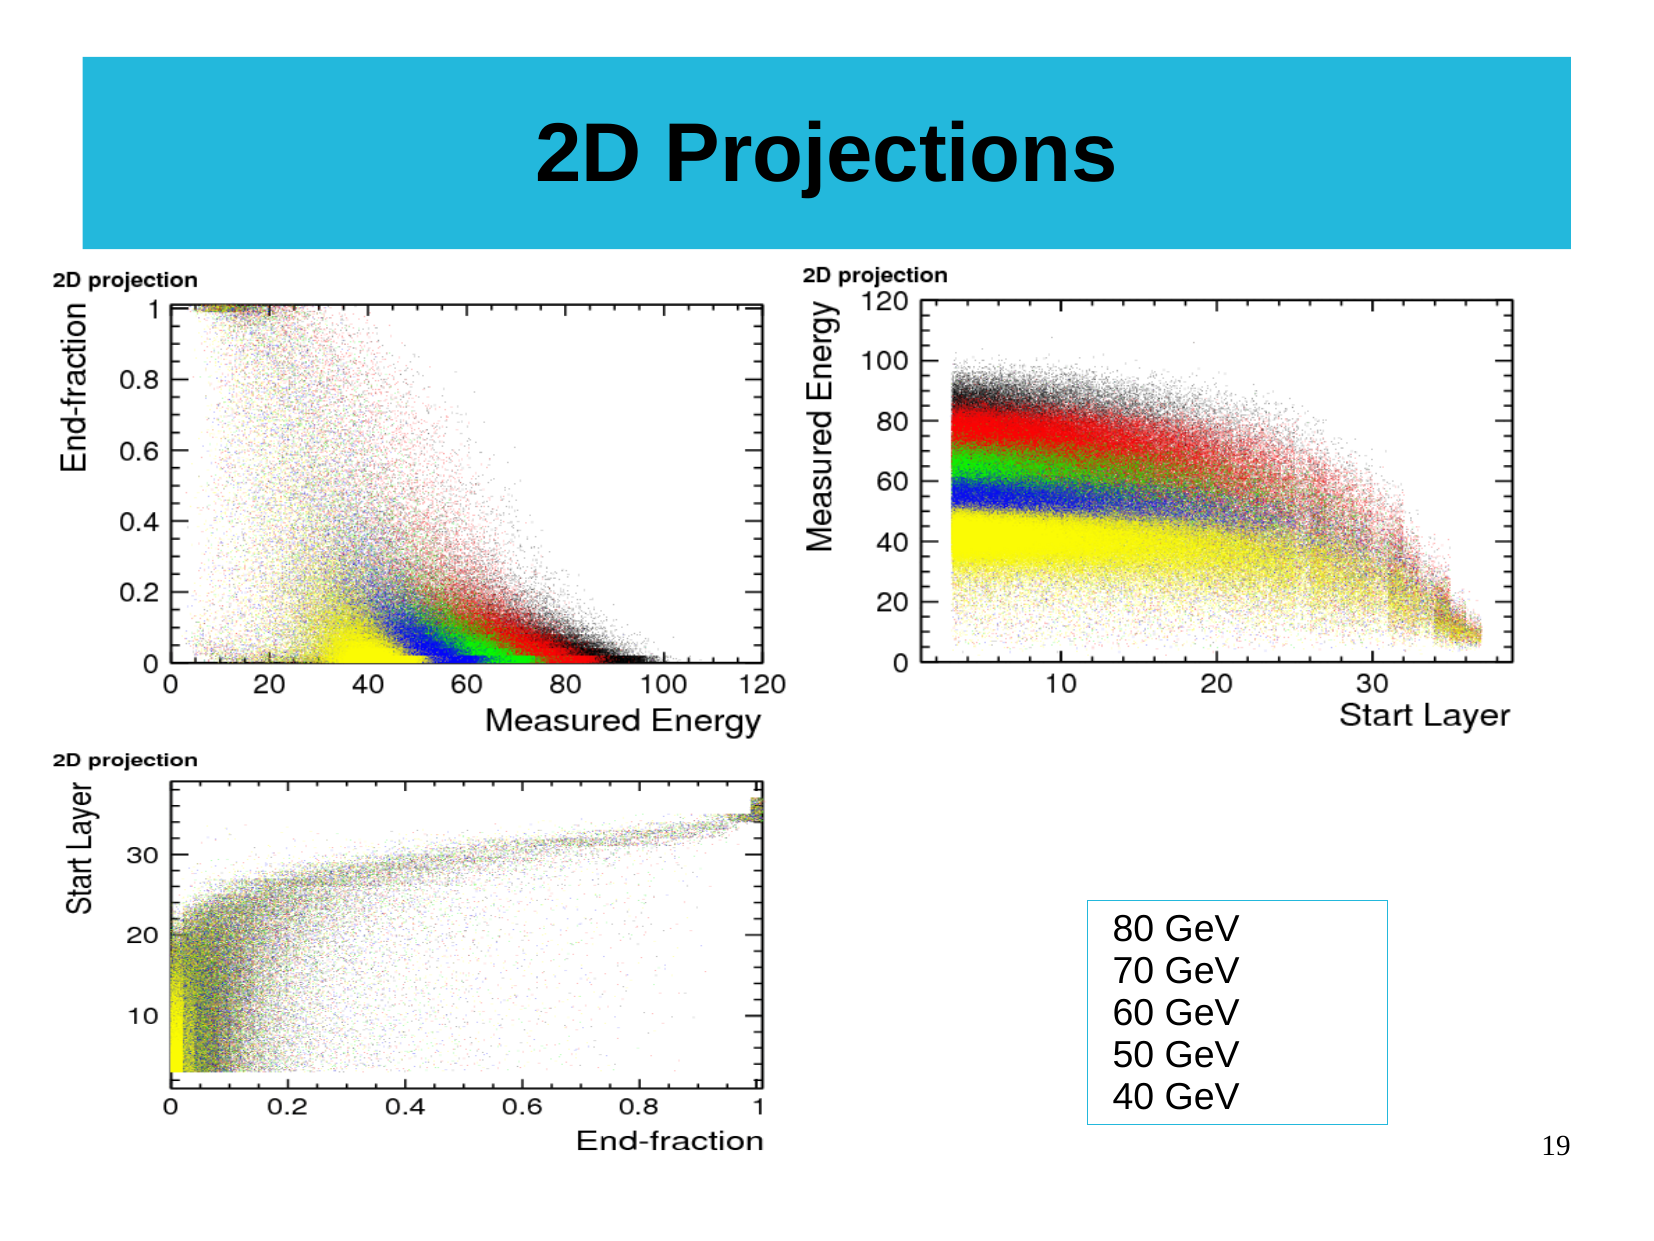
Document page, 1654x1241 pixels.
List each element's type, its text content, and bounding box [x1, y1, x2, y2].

title 2D Projections [82, 56, 1571, 250]
picture [37, 262, 1576, 1163]
text_box 80 GeV 70 GeV 60 GeV 50 GeV 40 GeV [1087, 900, 1388, 1125]
